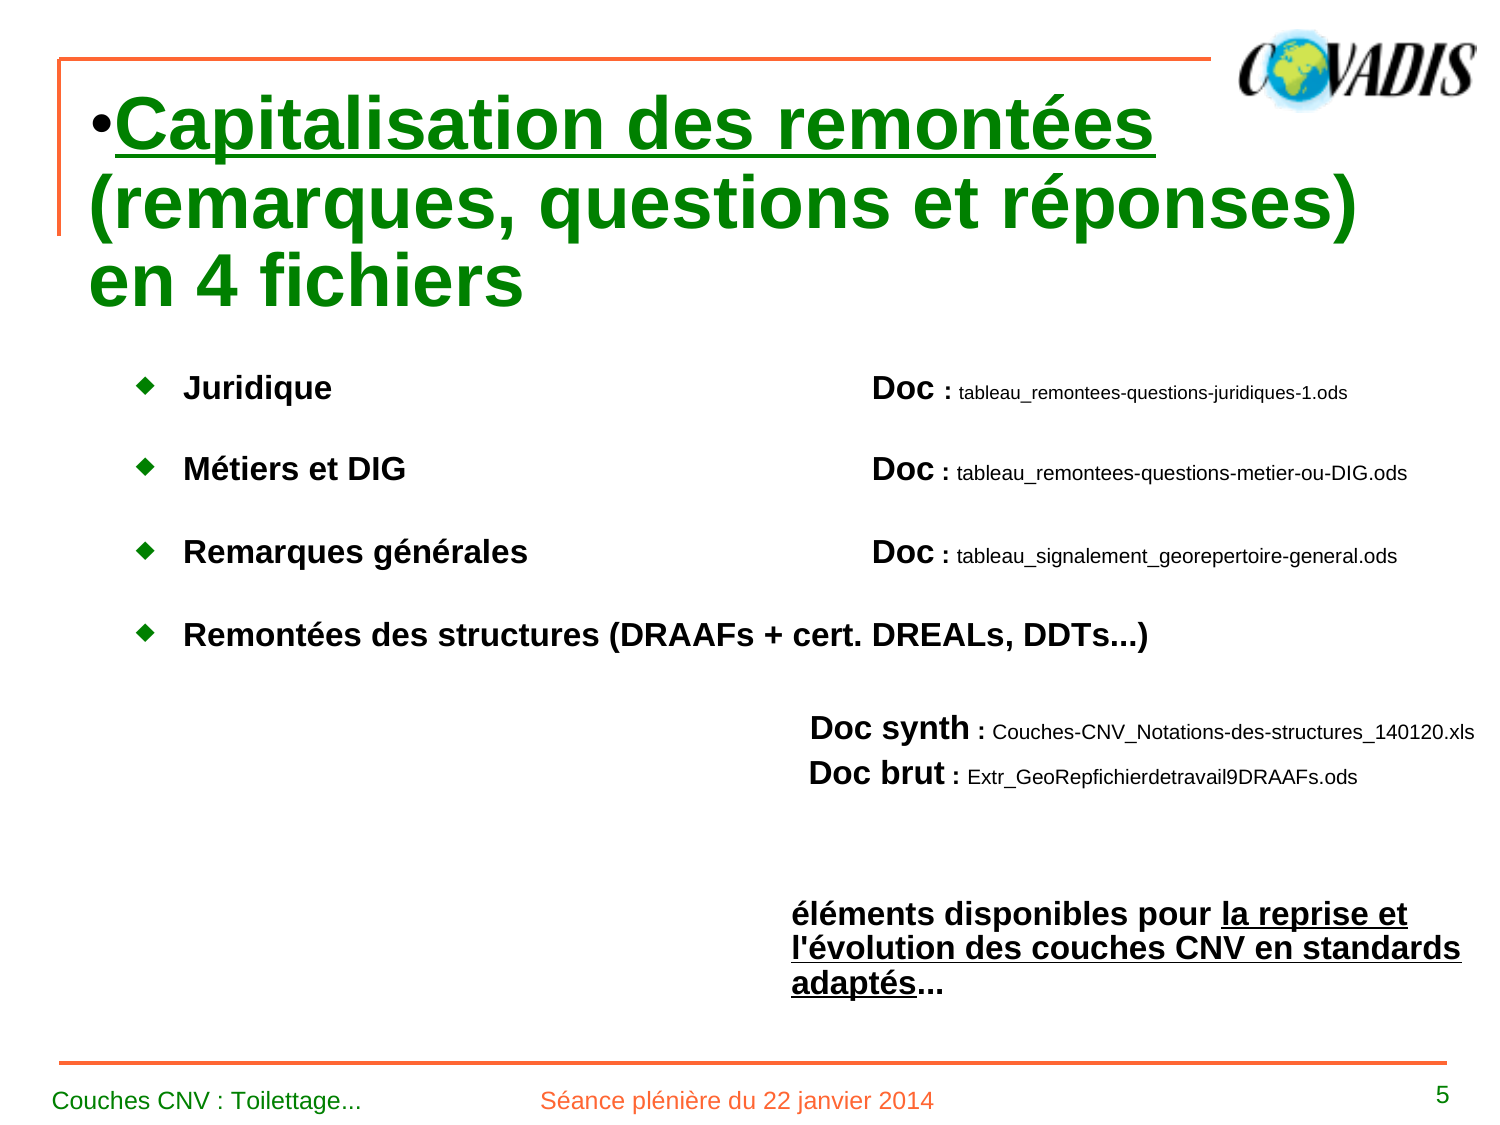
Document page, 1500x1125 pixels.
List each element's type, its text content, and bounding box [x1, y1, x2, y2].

picture [1238, 29, 1477, 113]
title Capitalisation des remontées (remarques, questions et réponses) en 4 fichiers [88, 84, 1447, 325]
list Juridique Doc : tableau_remontees-questions-juridiques-1.ods Métiers et DIG Doc : tableau_remontees-questions-metier-ou-DIG.ods Remarques générales Doc : tableau_signalement_georepertoire-general.ods Remontées des structures (DRAAFs + cert. DREALs, DDTs...) Doc synth : Couches-CNV_Notations-des-structures_140120.xls Doc brut : Extr_GeoRepfichierdetravail9DRAAFs.ods éléments disponibles pour la reprise et l'évolution des couches CNV en standards adaptés... [29, 367, 1477, 1014]
